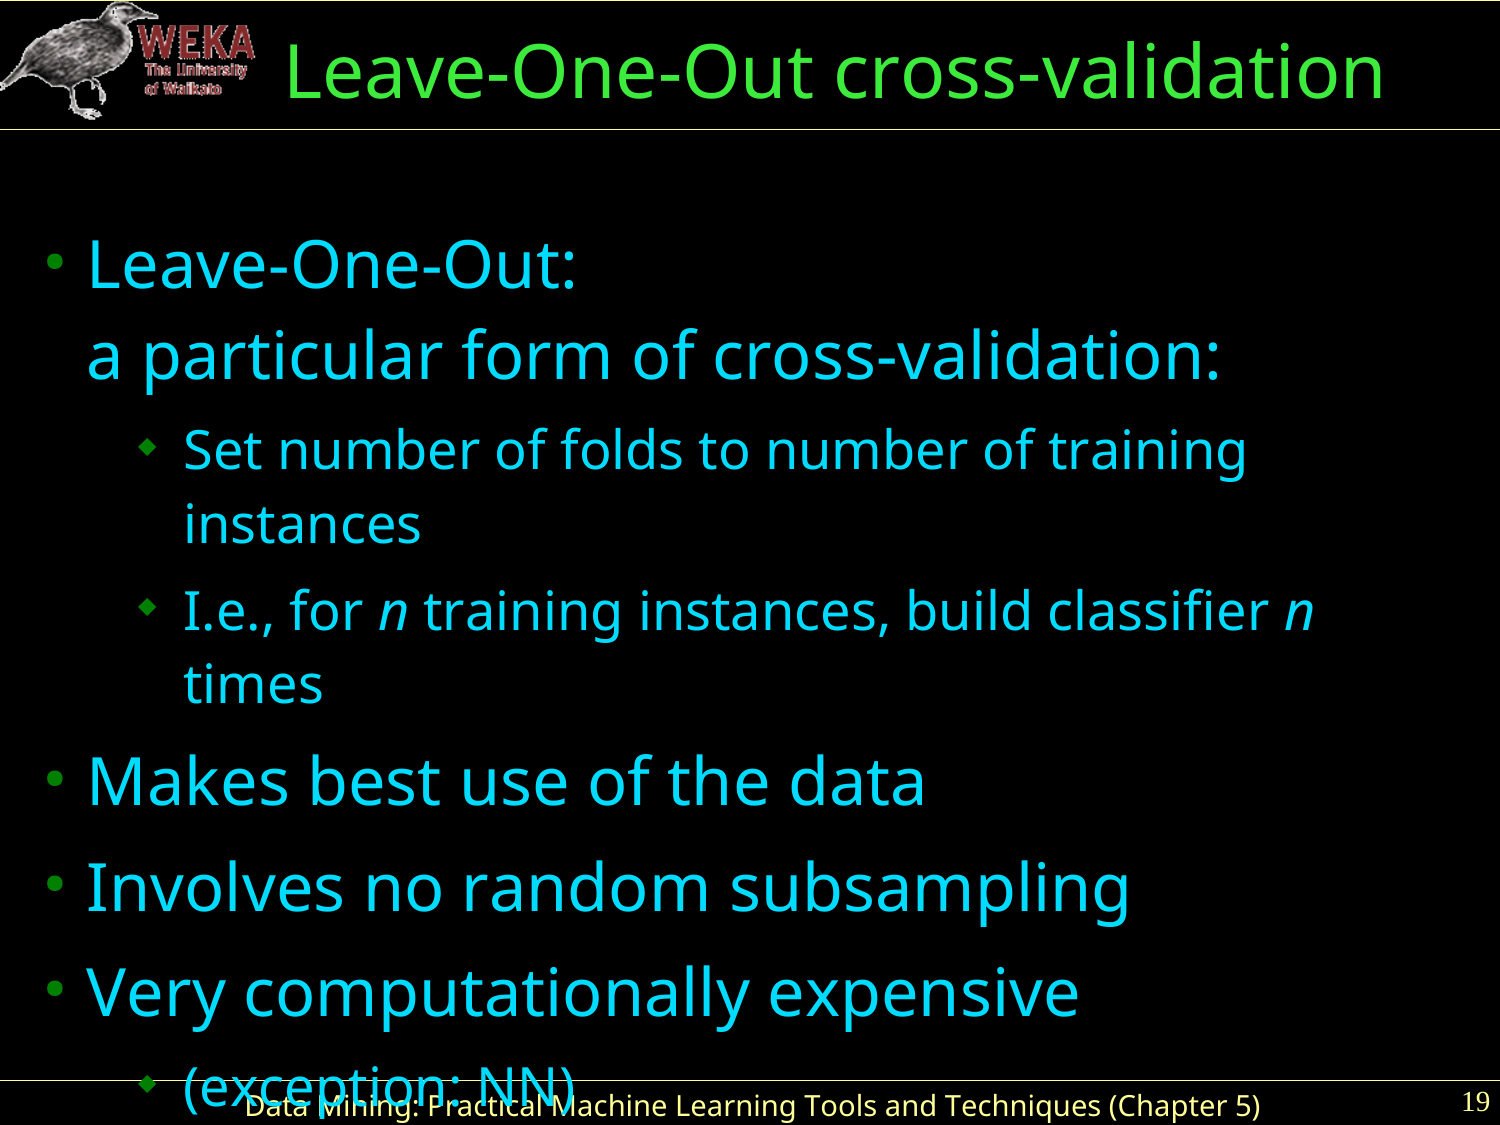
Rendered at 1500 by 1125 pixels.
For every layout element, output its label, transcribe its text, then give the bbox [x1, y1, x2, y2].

title Leave-One-Out cross-validation [268, 0, 1500, 151]
picture [0, 1, 266, 129]
text_box Leave-One-Out: a particular form of cross-validation: Set number of folds to number of training instances I.e., for n training instances, build classifier n times Makes best use of the data Involves no random subsampling Very computationally expensive (exception: NN) [29, 210, 1477, 886]
